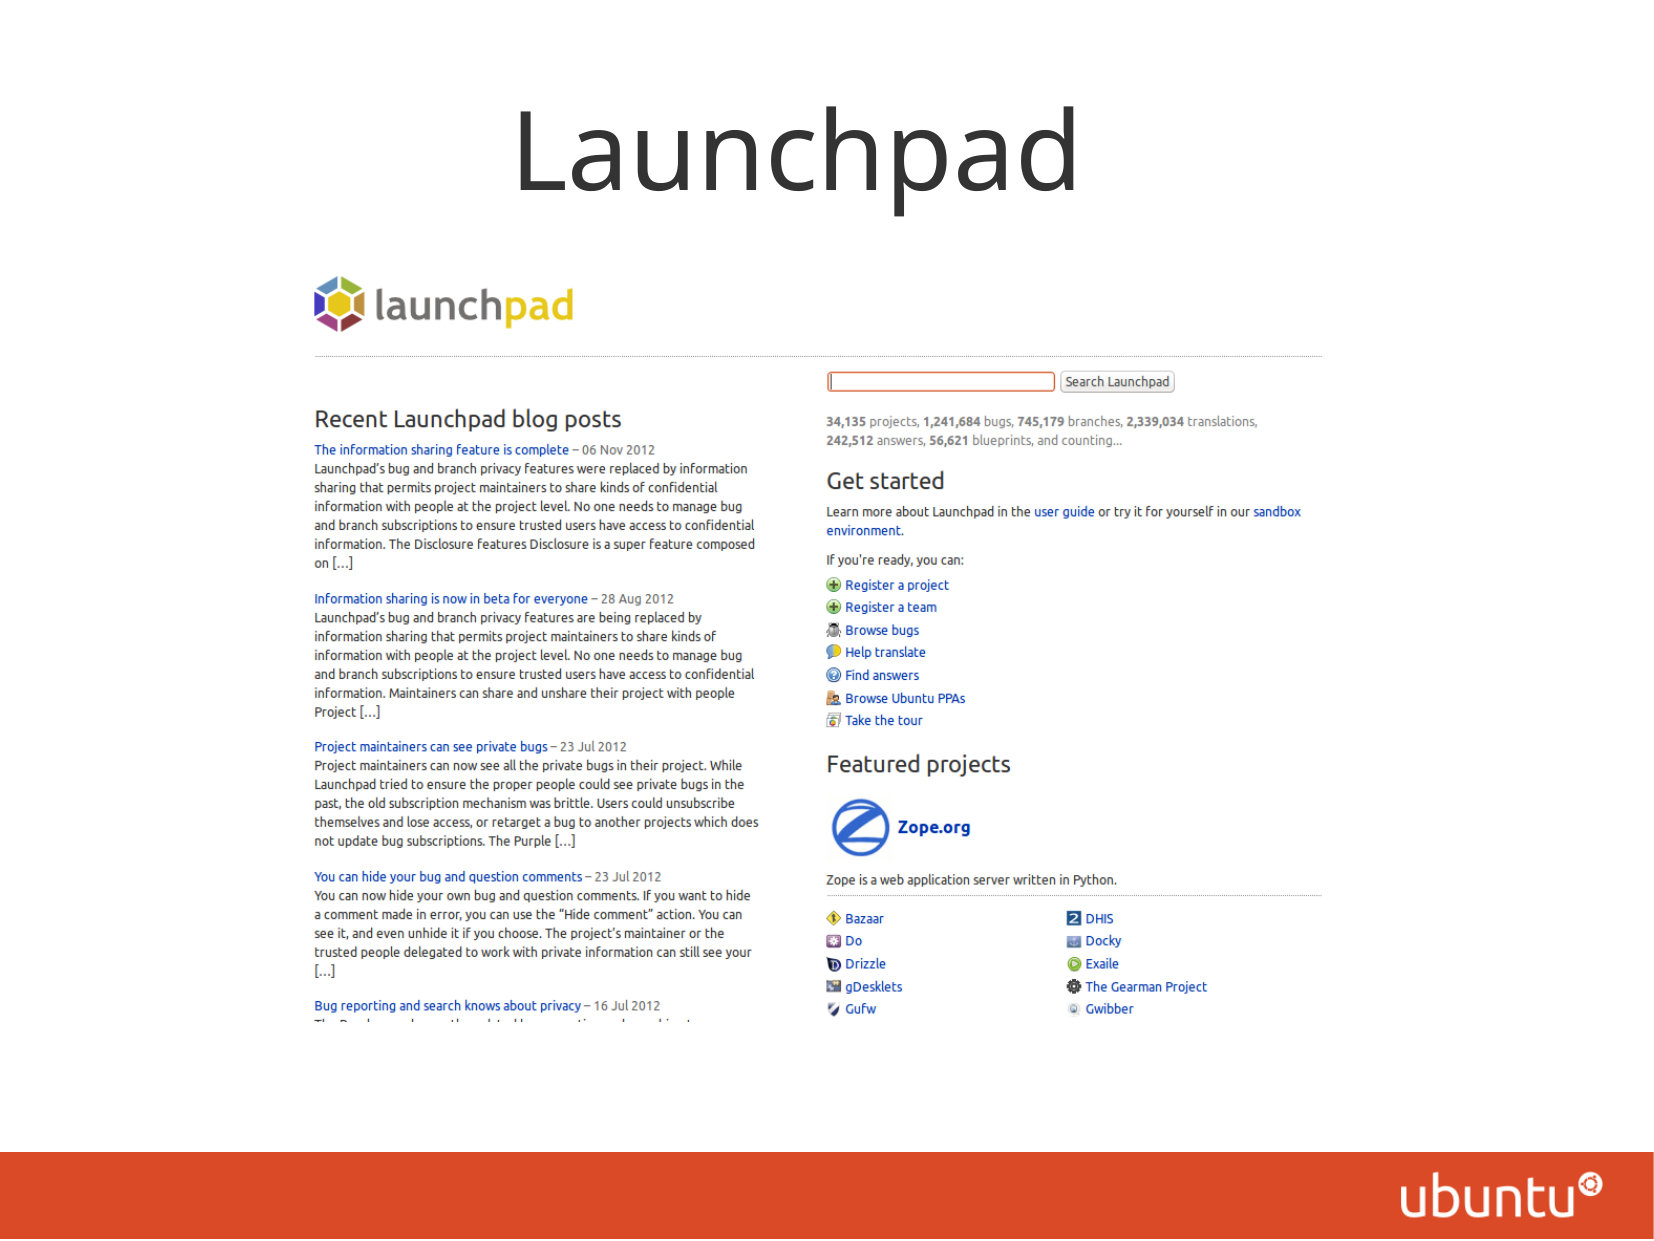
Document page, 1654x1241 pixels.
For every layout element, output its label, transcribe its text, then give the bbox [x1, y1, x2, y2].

picture [306, 271, 1329, 1022]
title Launchpad [18, 47, 1576, 263]
picture [0, 1152, 1654, 1239]
